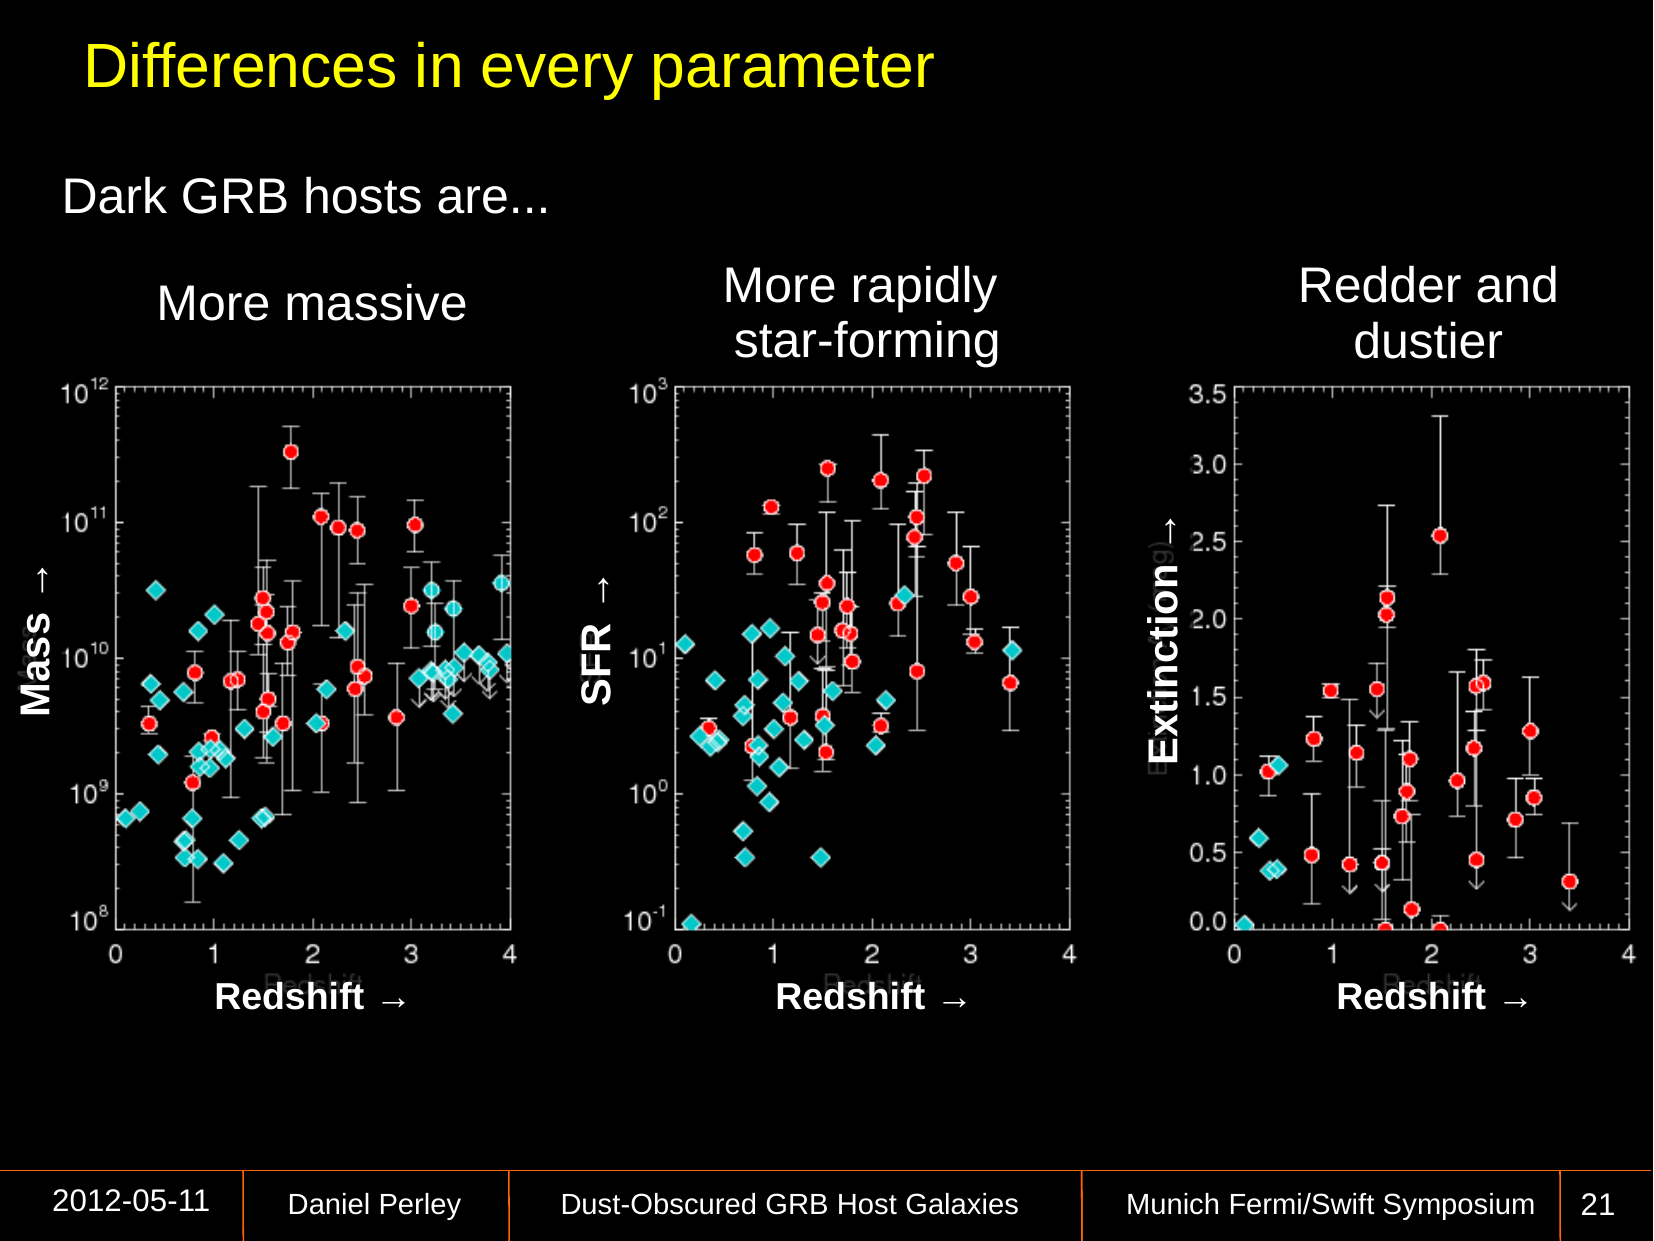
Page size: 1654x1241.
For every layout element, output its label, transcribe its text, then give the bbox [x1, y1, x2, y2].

text_box Redshift → [1250, 968, 1621, 1026]
text_box Redder and dustier [1212, 249, 1645, 377]
text_box SFR → [565, 452, 627, 824]
text_box Redshift → [688, 968, 1060, 1026]
title Differences in every parameter [83, 25, 1573, 107]
text_box Redshift → [127, 968, 499, 1026]
text_box Mass → [4, 452, 66, 824]
text_box Dark GRB hosts are... [46, 160, 633, 232]
text_box Extinction → [1132, 452, 1194, 824]
picture [9, 364, 1639, 1003]
text_box More rapidly star-forming [651, 249, 1084, 376]
text_box More massive [95, 267, 529, 338]
